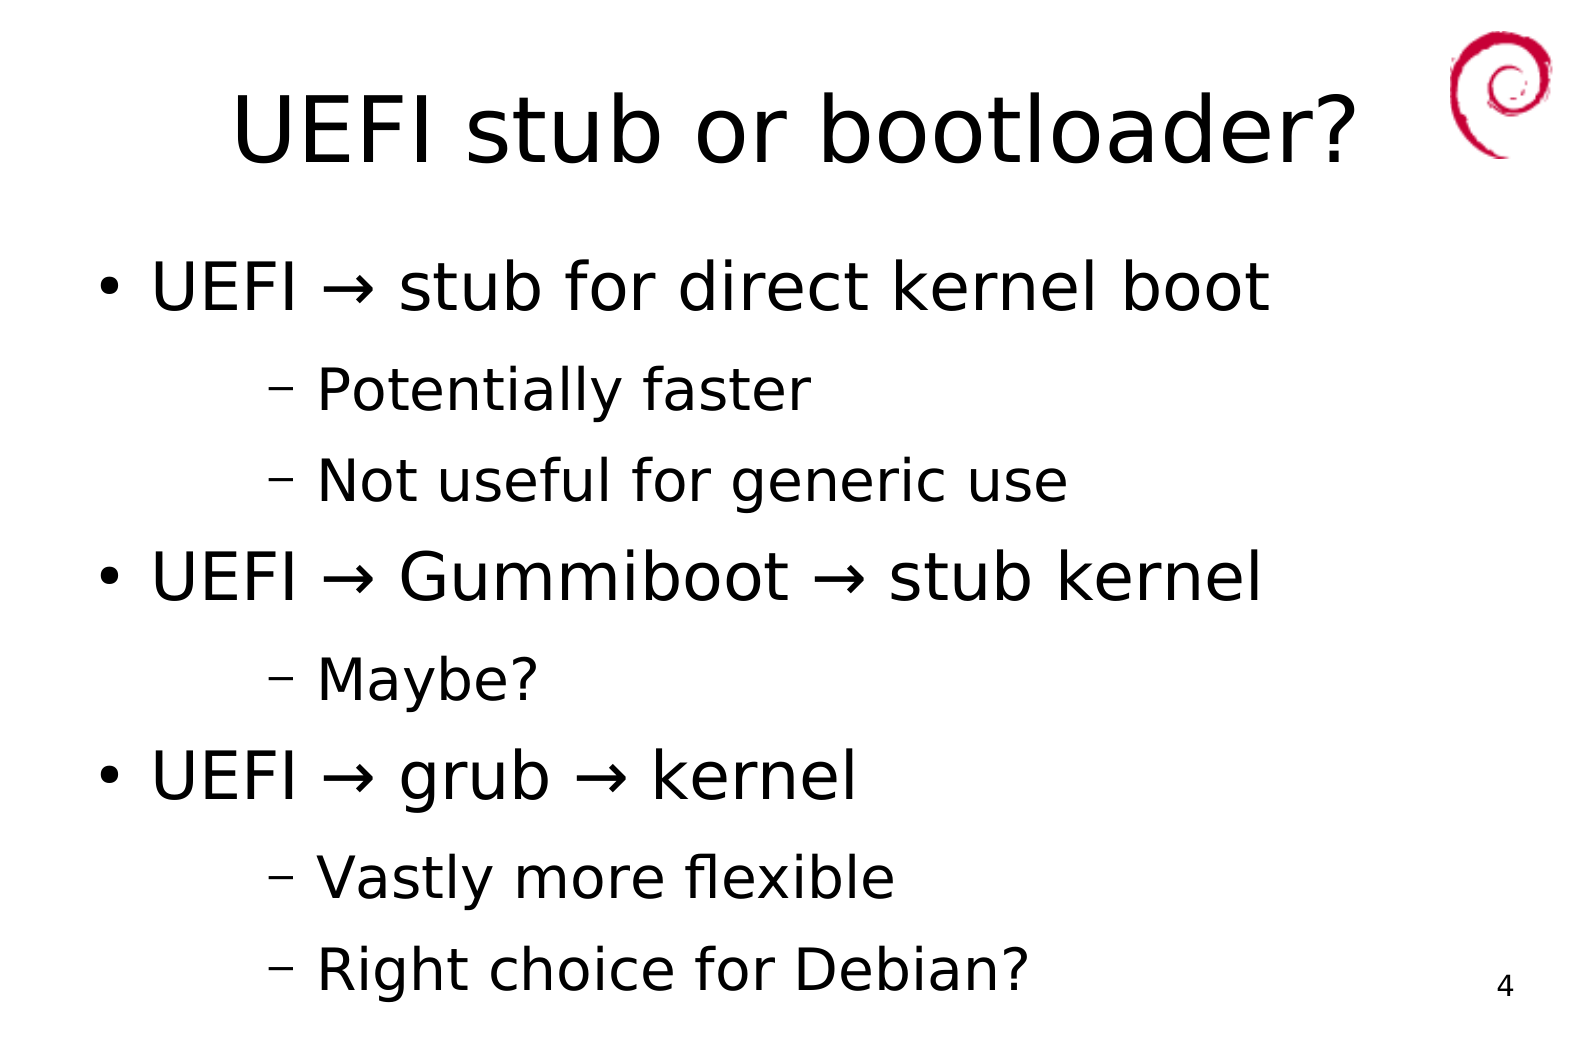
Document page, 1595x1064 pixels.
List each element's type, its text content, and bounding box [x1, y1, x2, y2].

list UEFI → stub for direct kernel boot Potentially faster Not useful for generic use UEFI → Gummiboot → stub kernel Maybe? UEFI → grub → kernel Vastly more flexible Right choice for Debian? [79, 248, 1515, 1004]
title UEFI stub or bootloader? [79, 42, 1515, 220]
picture [1450, 31, 1555, 159]
